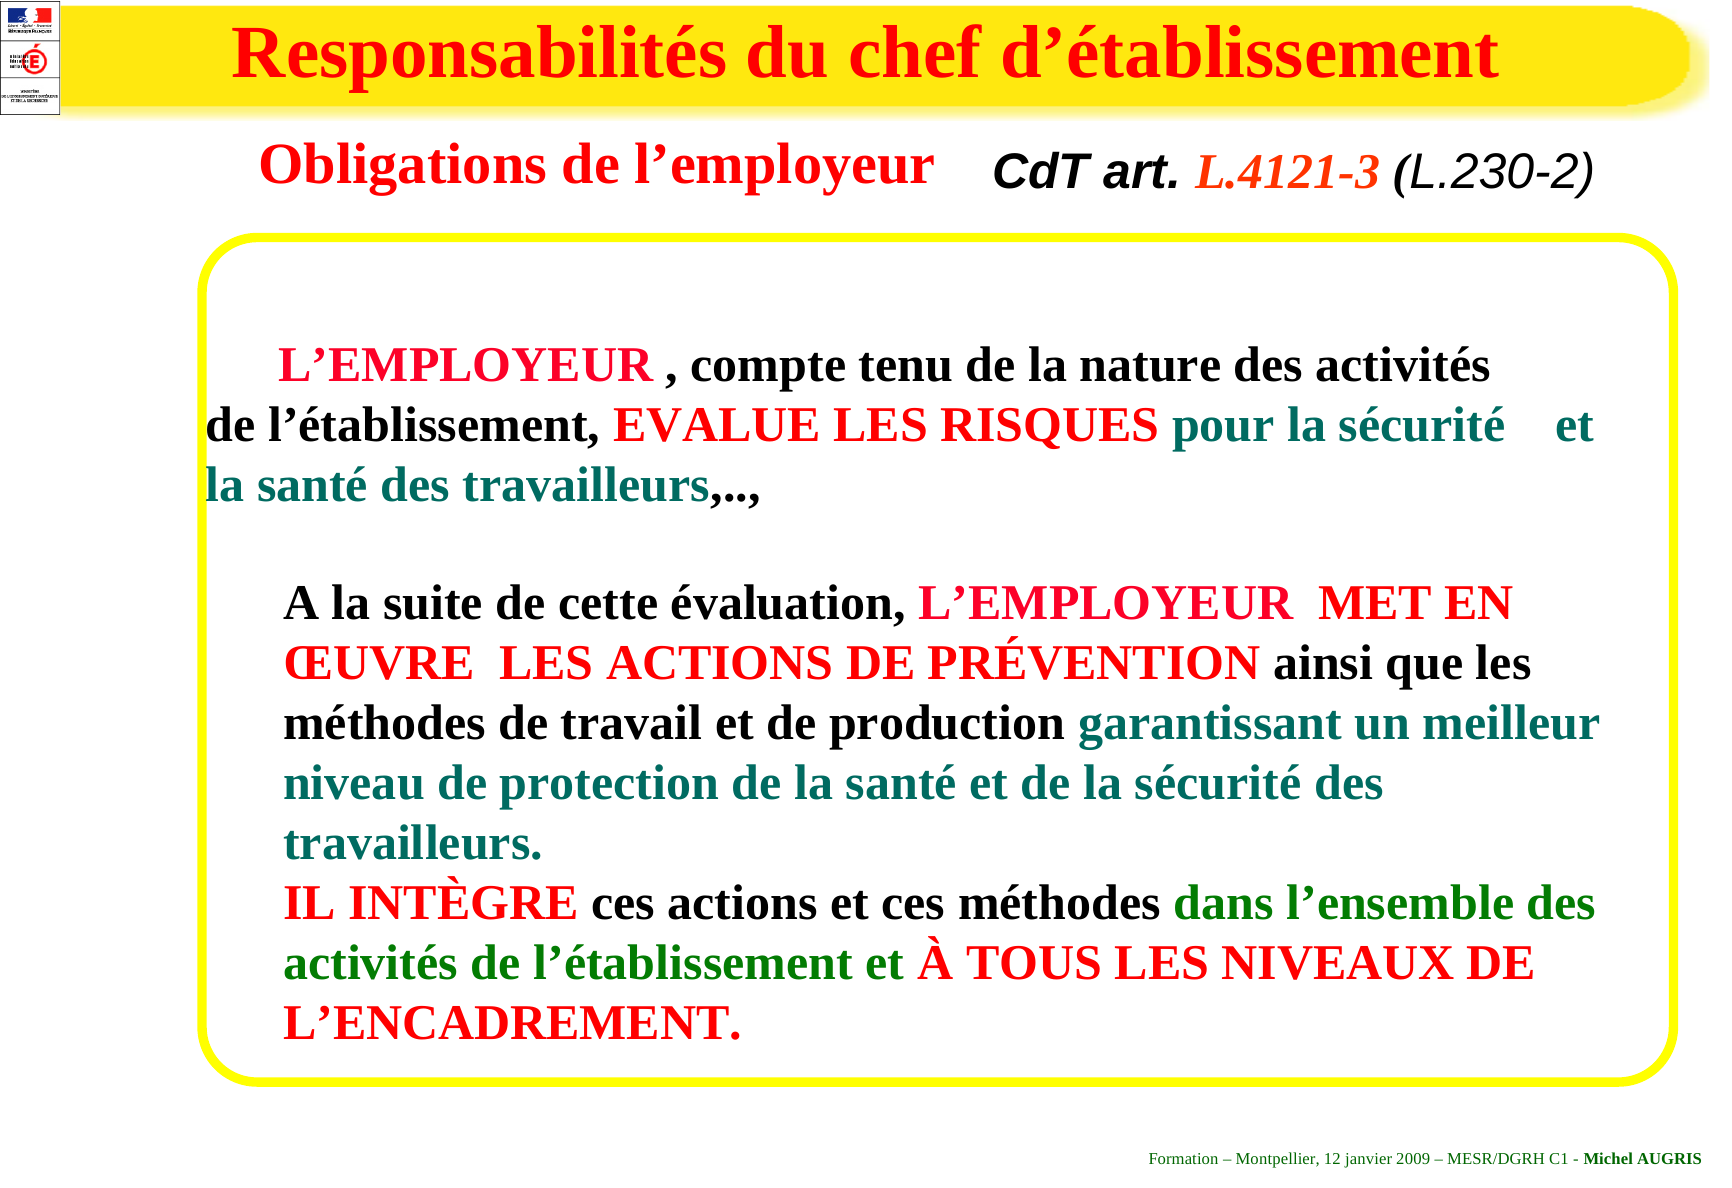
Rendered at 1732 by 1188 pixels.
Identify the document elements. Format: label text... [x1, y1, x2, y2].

text_box CdT art. L.4121-3 (L.230-2) [977, 130, 1611, 207]
text_box A la suite de cette évaluation, L’EMPLOYEUR MET EN ŒUVRE LES ACTIONS DE PRÉVENTION ainsi que les méthodes de travail et de production garantissant un meilleur niveau de protection de la santé et de la sécurité des travailleurs. IL INTÈGRE ces actions et ces méthodes dans l’ensemble des activités de l’établissement et À TOUS LES NIVEAUX DE L’ENCADREMENT. [268, 562, 1635, 1057]
picture [0, 0, 1710, 121]
text_box L’EMPLOYEUR , compte tenu de la nature des activités de l’établissement, EVALUE LES RISQUES pour la sécurité et la santé des travailleurs,.., [190, 324, 1612, 520]
text_box Obligations de l’employeur [244, 117, 951, 202]
text_box Responsabilités du chef d’établissement [217, 0, 1516, 100]
